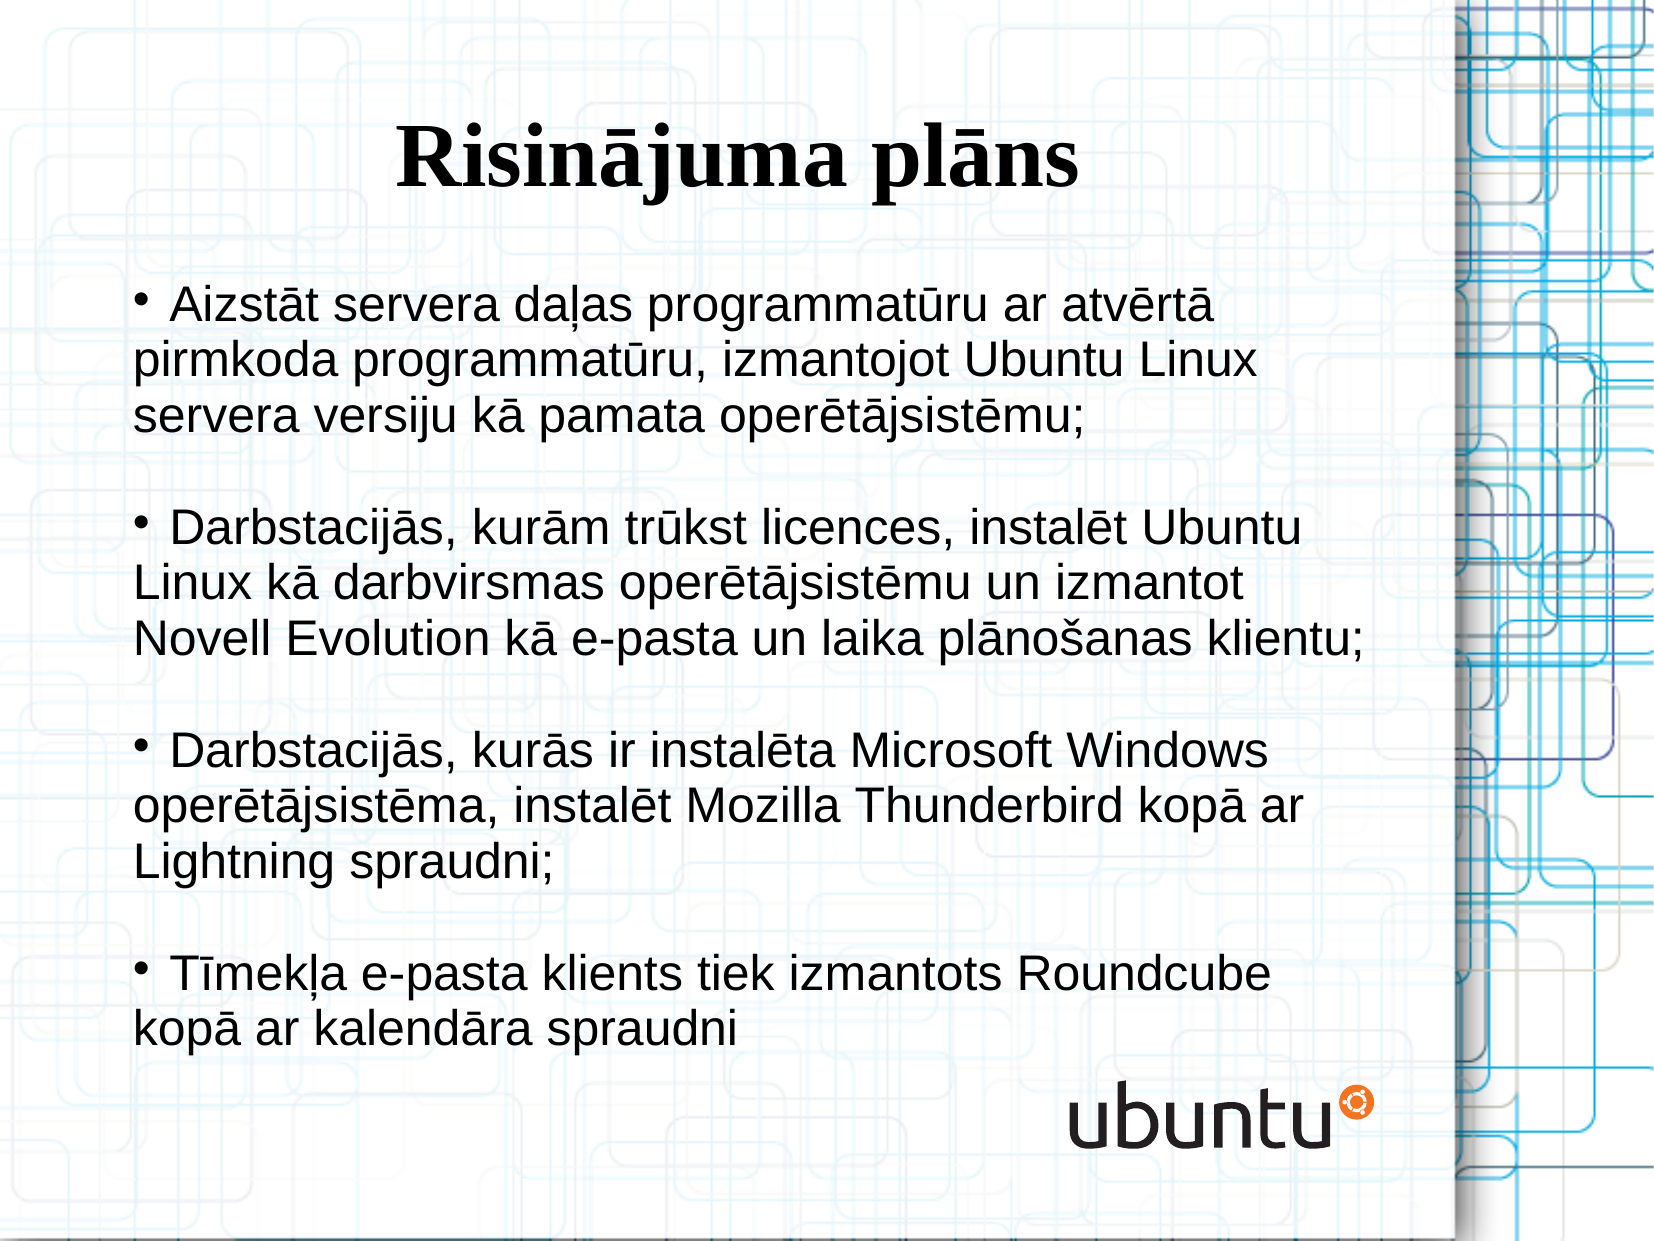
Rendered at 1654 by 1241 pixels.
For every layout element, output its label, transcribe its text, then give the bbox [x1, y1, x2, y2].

title Risinājuma plāns [59, 56, 1418, 249]
picture [0, 0, 1654, 1241]
text_box Aizstāt servera daļas programmatūru ar atvērtā pirmkoda programmatūru, izmantojot Ubuntu Linux servera versiju kā pamata operētājsistēmu; Darbstacijās, kurām trūkst licences, instalēt Ubuntu Linux kā darbvirsmas operētājsistēmu un izmantot Novell Evolution kā e-pasta un laika plānošanas klientu; Darbstacijās, kurās ir instalēta Microsoft Windows operētājsistēma, instalēt Mozilla Thunderbird kopā ar Lightning spraudni; Tīmekļa e-pasta klients tiek izmantots Roundcube kopā ar kalendāra spraudni [118, 265, 1389, 894]
